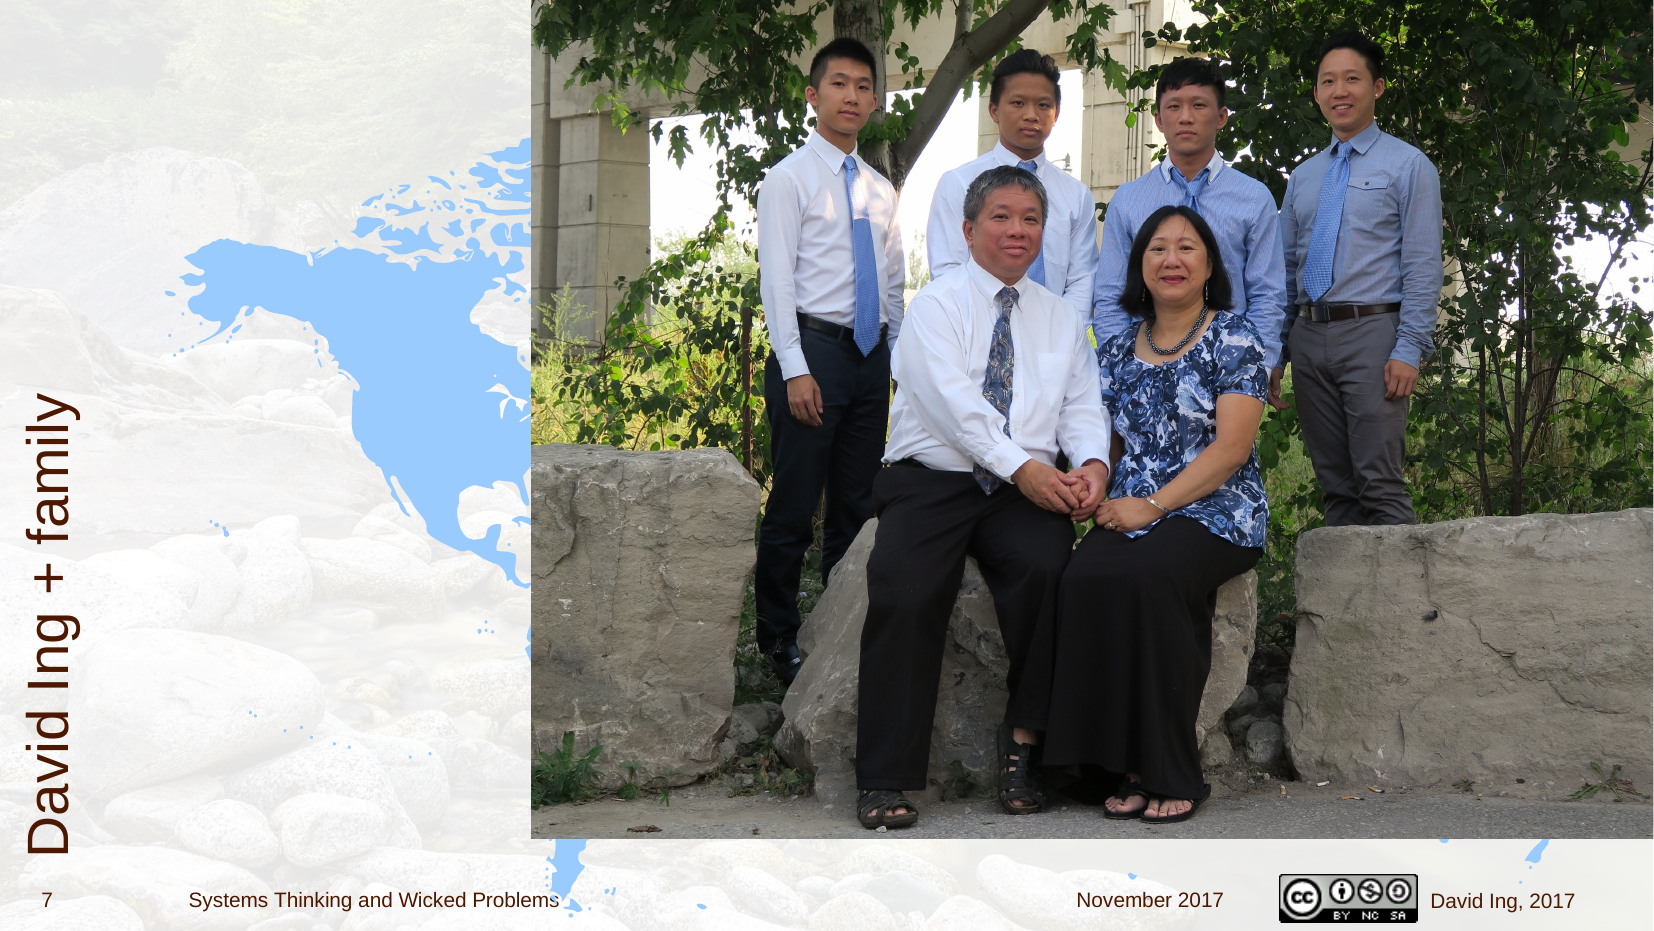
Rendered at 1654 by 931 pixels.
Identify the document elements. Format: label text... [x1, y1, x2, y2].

picture [0, 0, 1654, 931]
title David Ing + family [22, 53, 176, 859]
